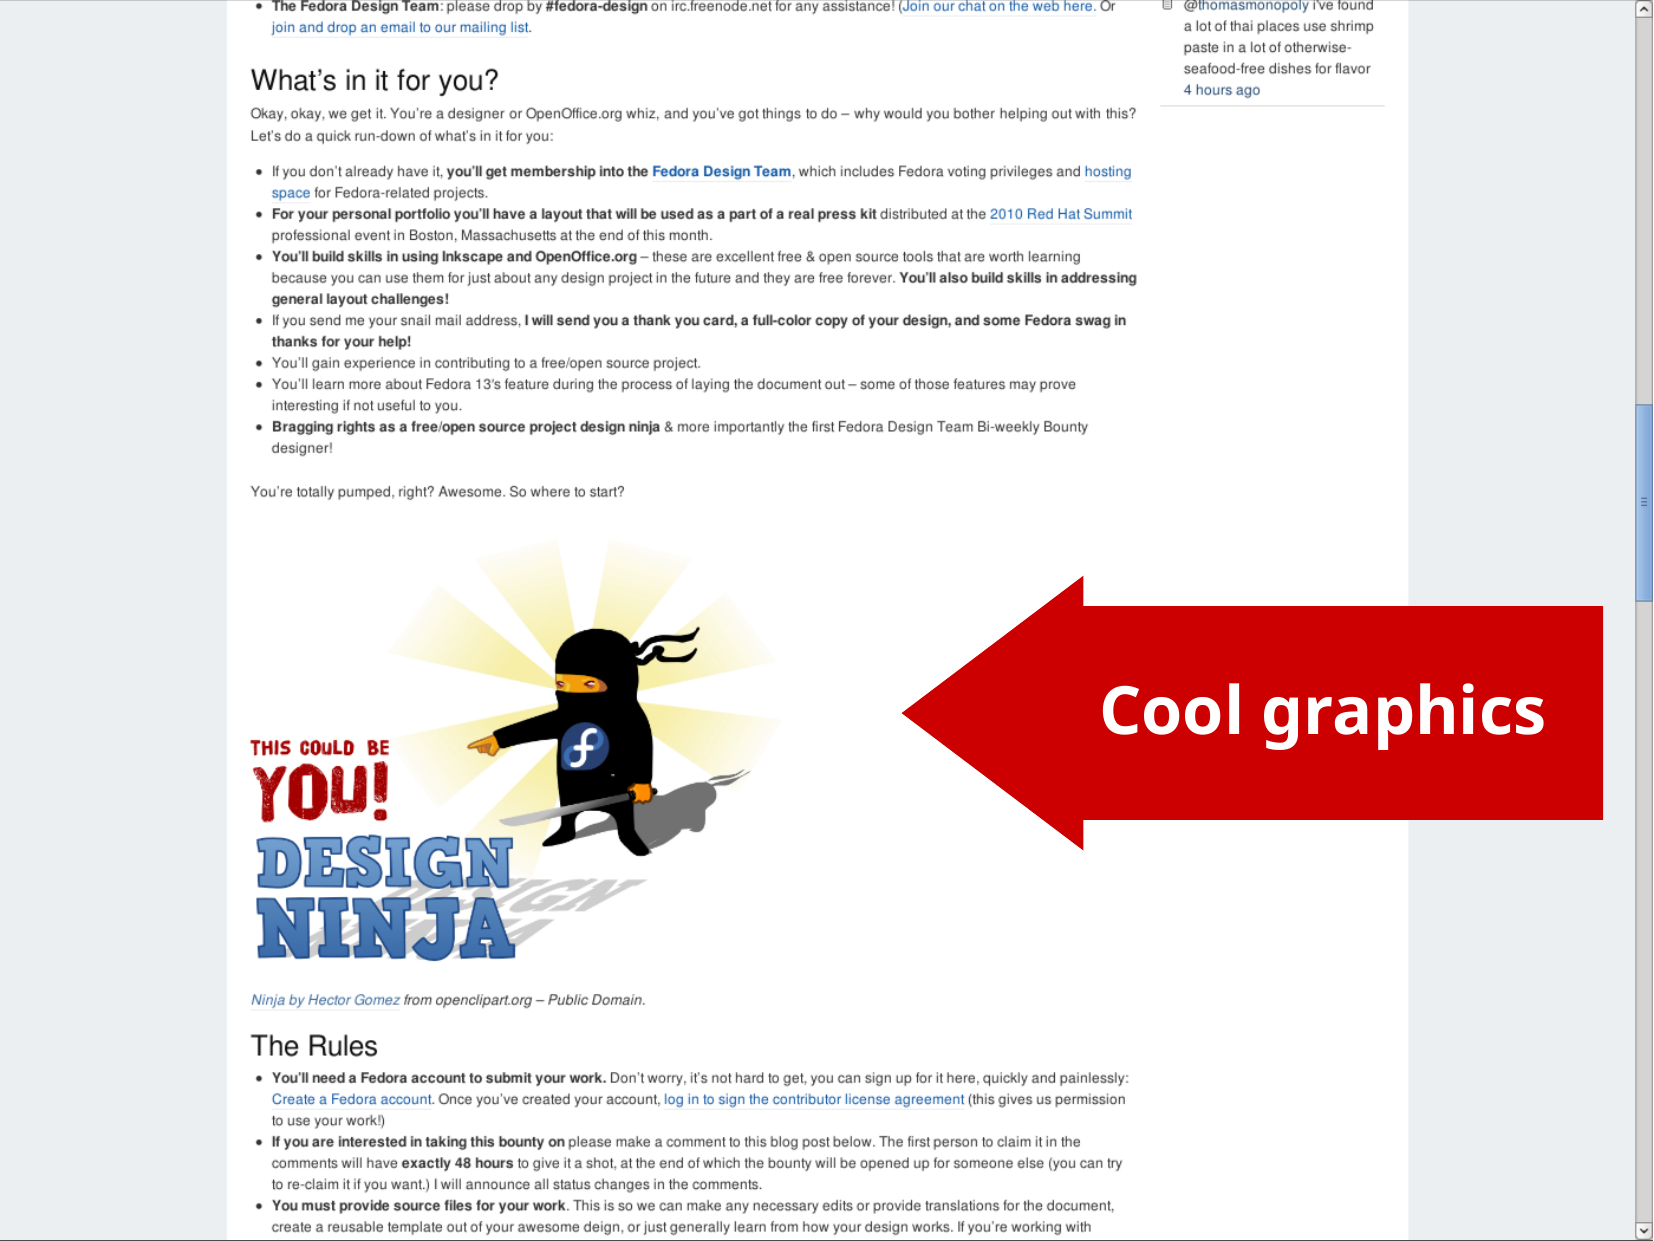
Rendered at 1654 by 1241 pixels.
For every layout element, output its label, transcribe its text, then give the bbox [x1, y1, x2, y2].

text_box Cool graphics [901, 575, 1604, 851]
picture [0, 0, 1653, 1240]
